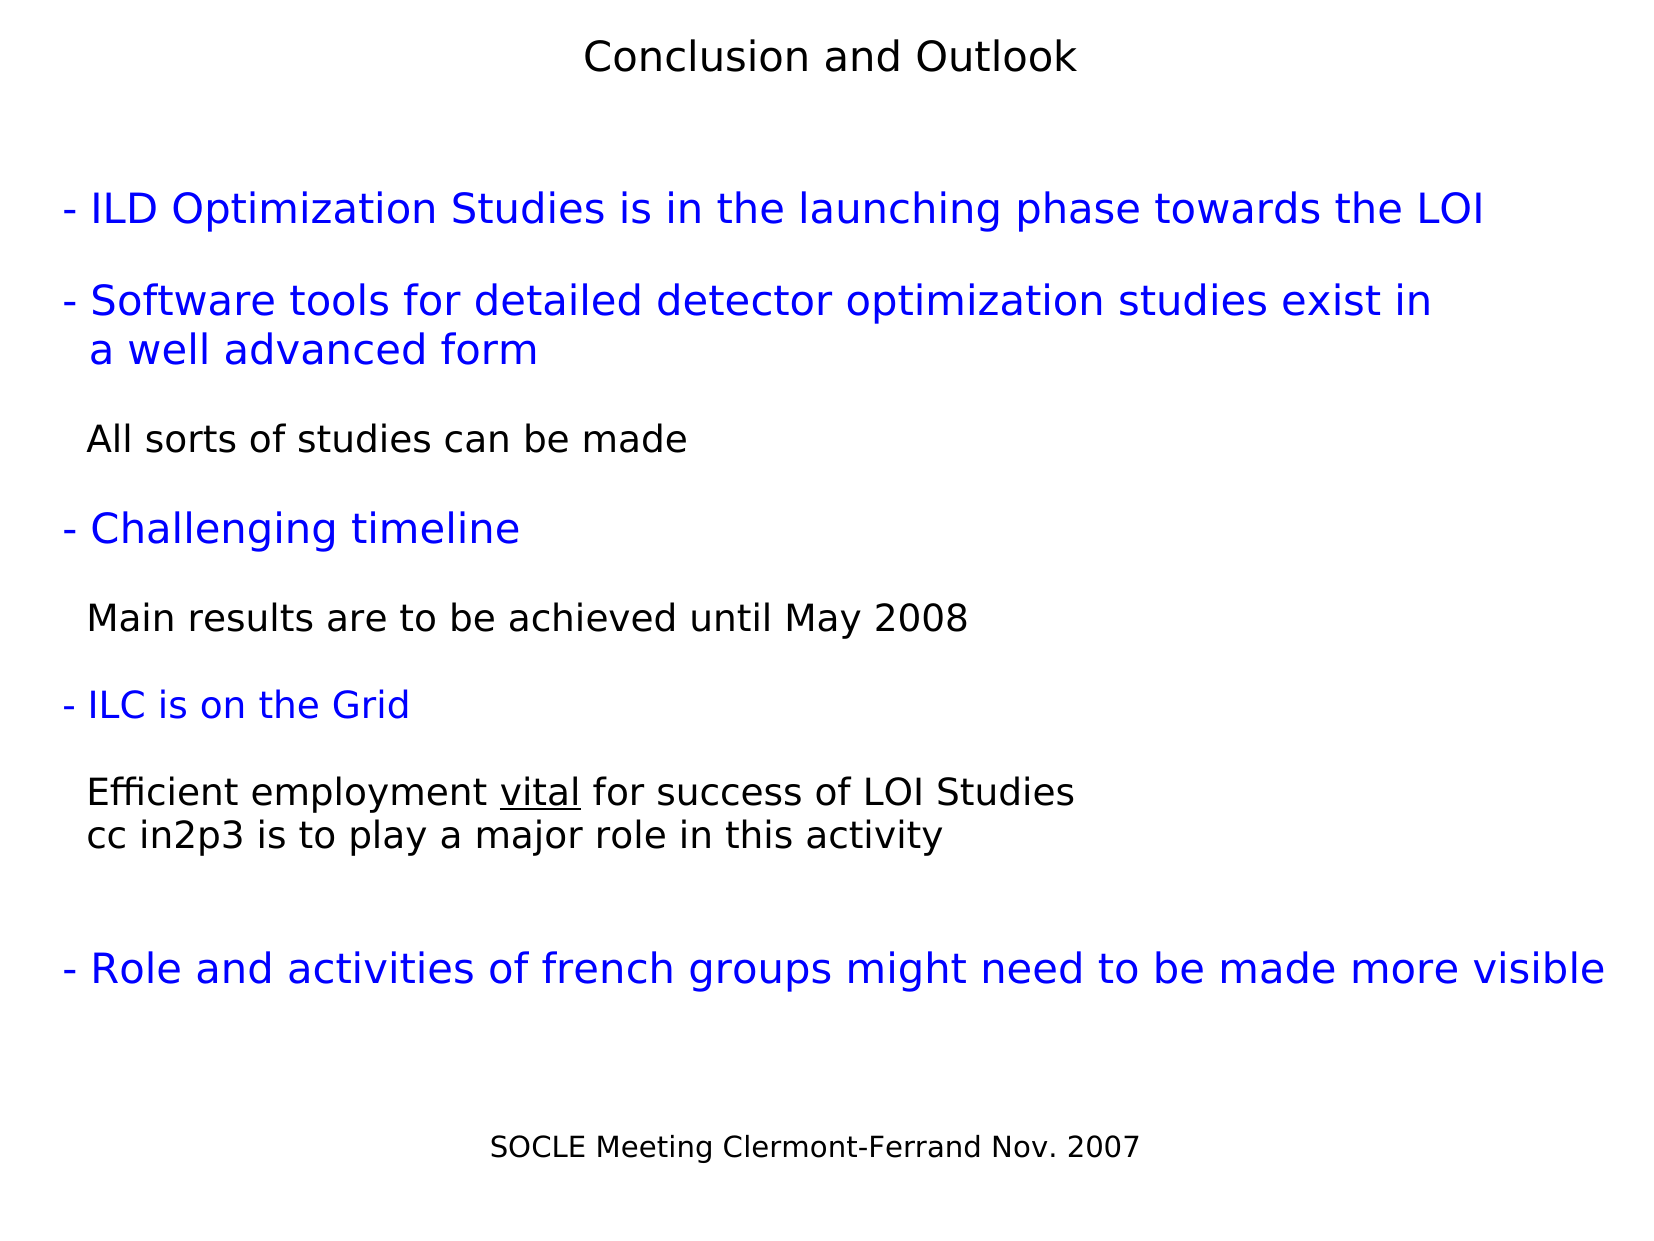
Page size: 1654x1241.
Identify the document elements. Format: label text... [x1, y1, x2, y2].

text_box - ILD Optimization Studies is in the launching phase towards the LOI - Software tools for detailed detector optimization studies exist in a well advanced form All sorts of studies can be made - Challenging timeline Main results are to be achieved until May 2008 - ILC is on the Grid Efficient employment vital for success of LOI Studies cc in2p3 is to play a major role in this activity - Role and activities of french groups might need to be made more visible [47, 177, 1620, 1001]
text_box Conclusion and Outlook [568, 25, 1092, 89]
